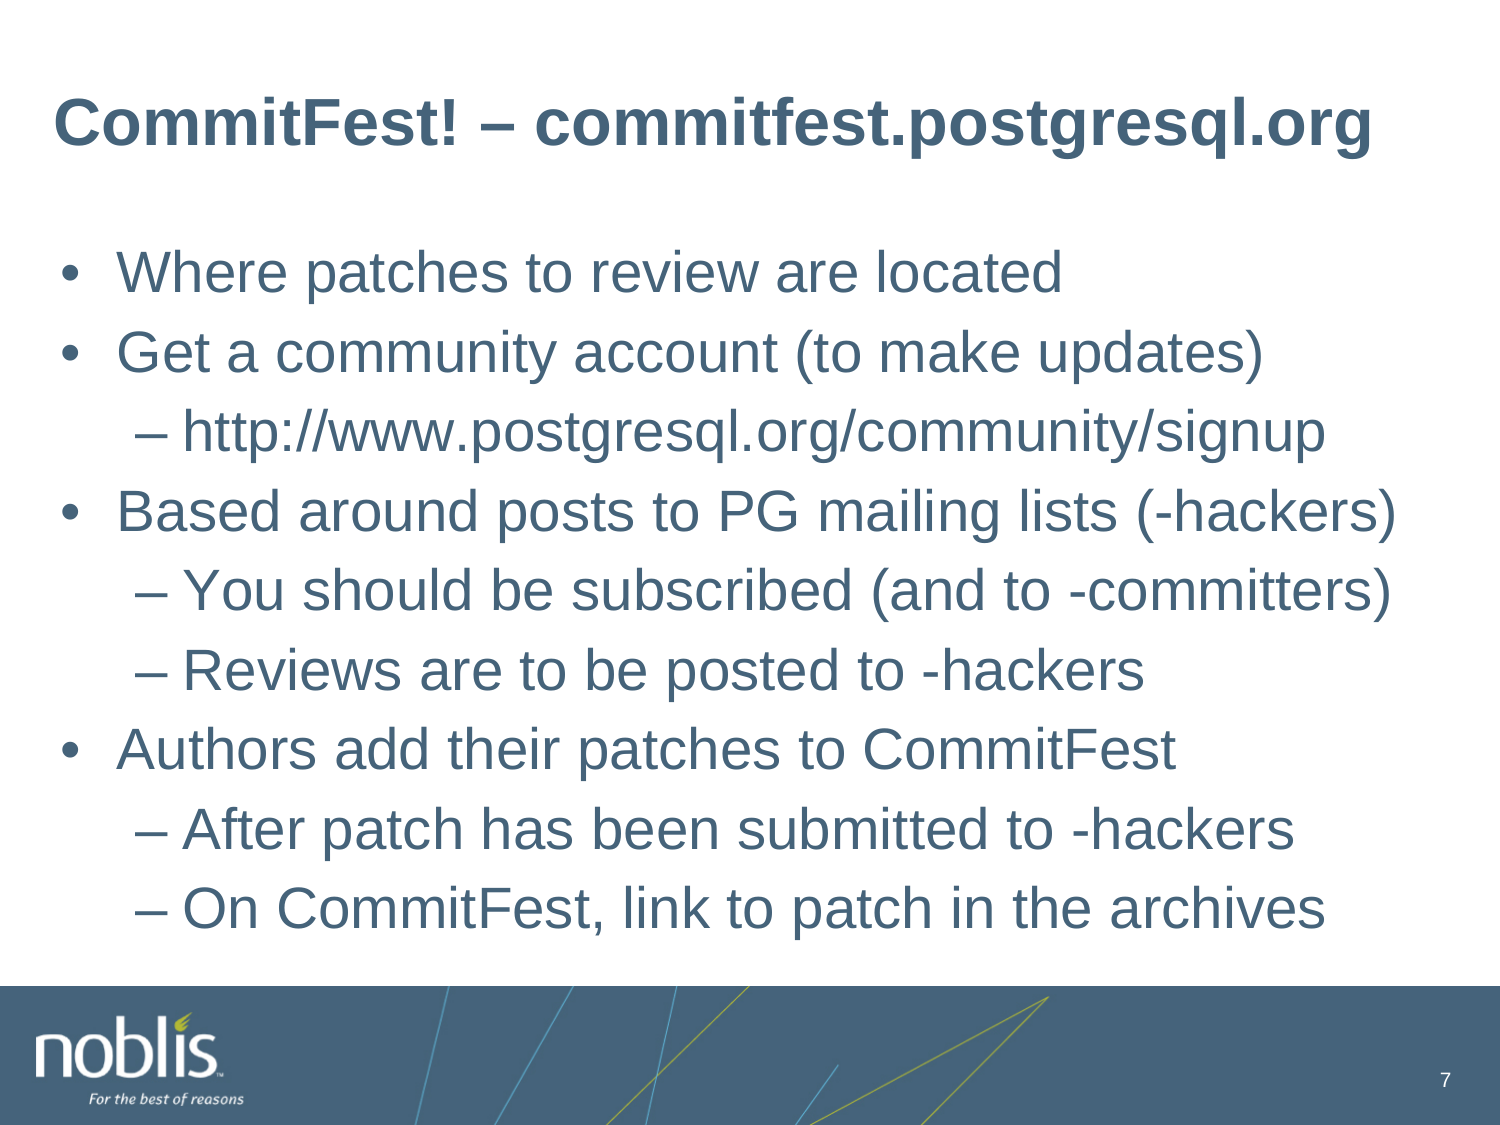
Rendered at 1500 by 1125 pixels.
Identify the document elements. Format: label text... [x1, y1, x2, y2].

title CommitFest! – commitfest.postgresql.org [53, 38, 1438, 211]
list Where patches to review are located Get a community account (to make updates) http://www.postgresql.org/community/signup Based around posts to PG mailing lists (-hackers) You should be subscribed (and to -committers) Reviews are to be posted to -hackers Authors add their patches to CommitFest After patch has been submitted to -hackers On CommitFest, link to patch in the archives [60, 239, 1437, 968]
picture [0, 986, 1500, 1125]
